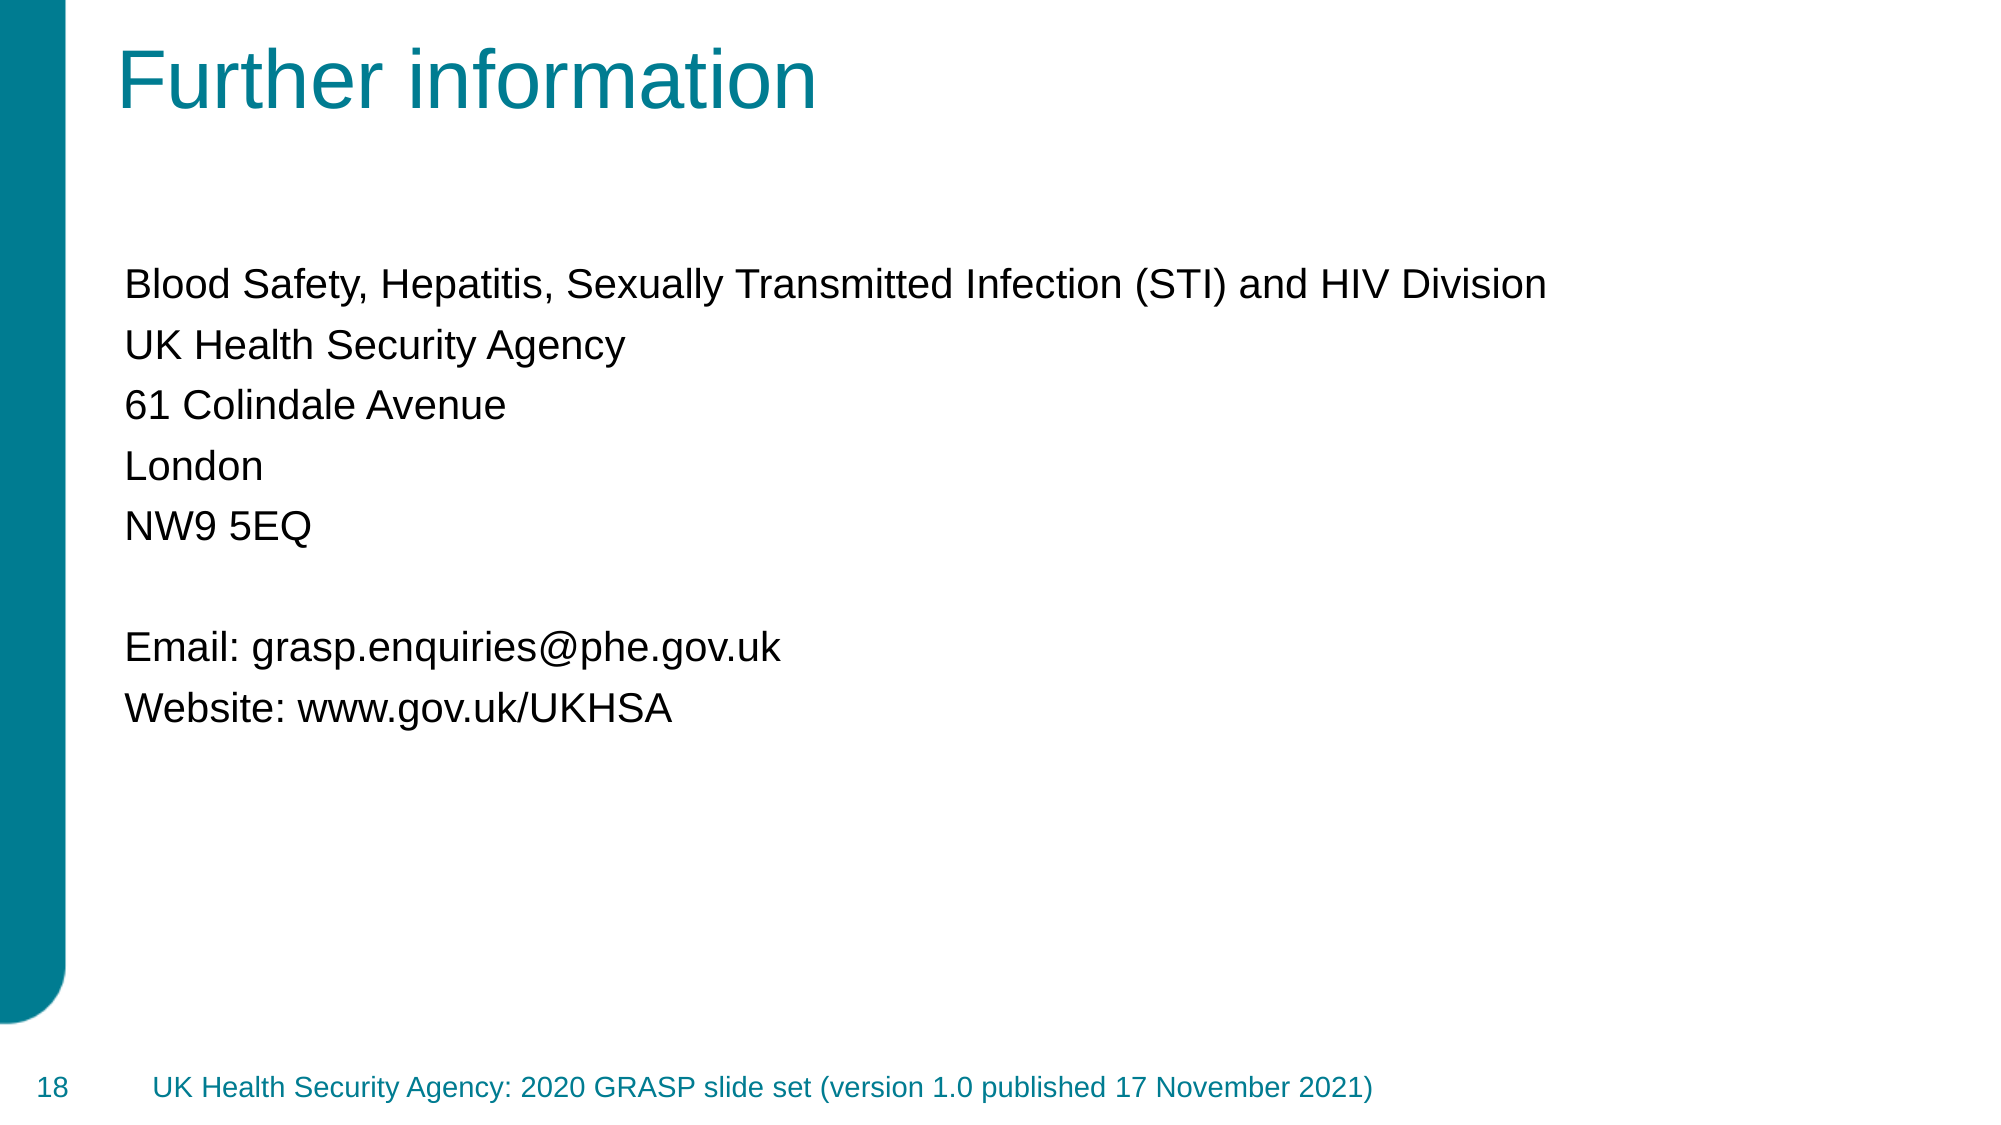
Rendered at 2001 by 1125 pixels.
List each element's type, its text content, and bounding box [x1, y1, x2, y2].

text_box [21, 1056, 120, 1117]
text_box UK Health Security Agency: 2020 GRASP slide set (version 1.0 published 17 November 2021) [137, 1056, 1780, 1116]
title Further information [101, 29, 1926, 189]
list Blood Safety, Hepatitis, Sexually Transmitted Infection (STI) and HIV Division UK Health Security Agency 61 Colindale Avenue London NW9 5EQ Email: grasp.enquiries@phe.gov.uk Website: www.gov.uk/UKHSA [101, 249, 1926, 1002]
